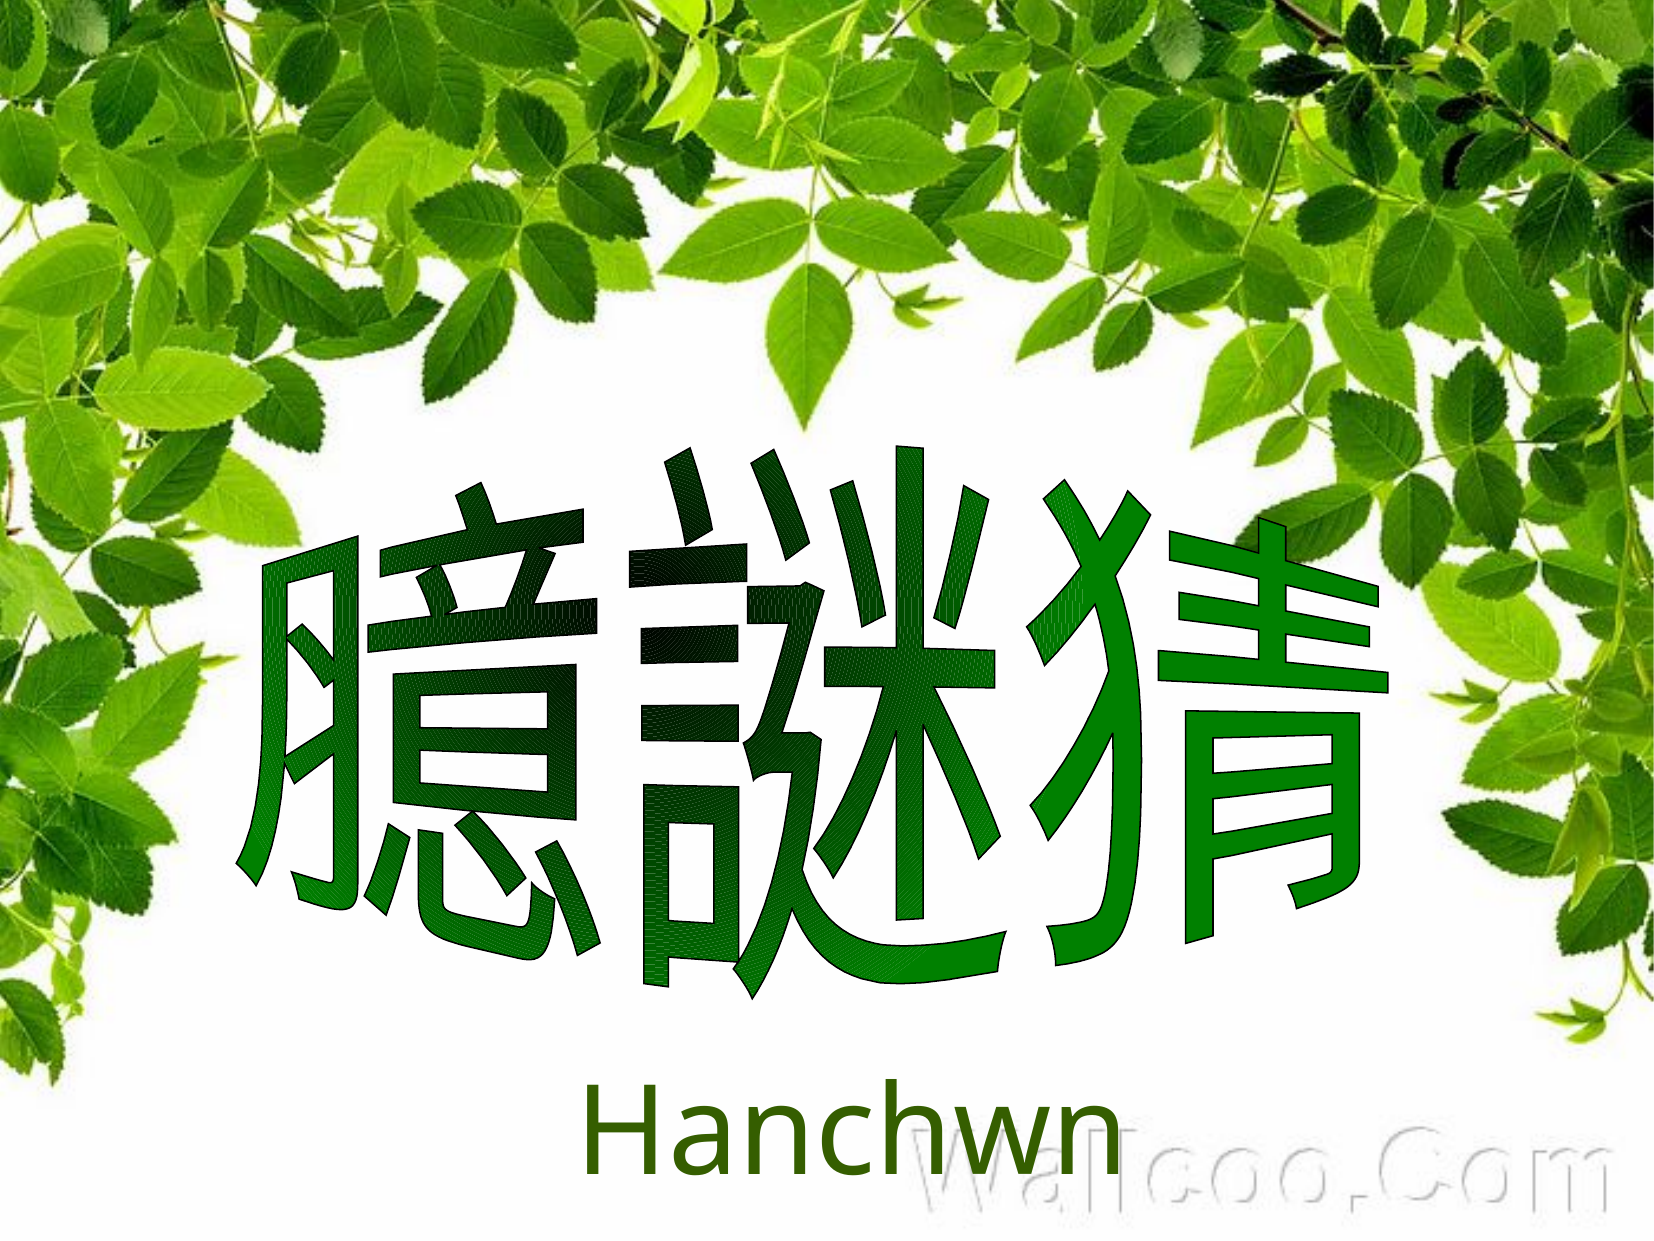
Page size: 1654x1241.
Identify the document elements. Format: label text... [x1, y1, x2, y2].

text_box 臆謎猜 [813, 446, 1001, 921]
text_box 臆謎猜 [418, 829, 555, 960]
text_box 臆謎猜 [1185, 710, 1360, 944]
text_box 臆謎猜 [393, 664, 576, 896]
text_box 臆謎猜 [629, 544, 747, 588]
text_box 臆謎猜 [236, 536, 358, 910]
text_box Hanchwn 2010.5.14 [561, 1033, 1418, 1202]
text_box 臆謎猜 [664, 447, 713, 546]
picture [0, 0, 1654, 1241]
text_box 臆謎猜 [368, 482, 597, 653]
text_box 臆謎猜 [933, 485, 989, 629]
text_box 臆謎猜 [535, 840, 601, 956]
text_box 臆謎猜 [643, 582, 1006, 999]
text_box 臆謎猜 [830, 480, 886, 627]
text_box 臆謎猜 [641, 705, 739, 742]
text_box 臆謎猜 [751, 449, 810, 561]
text_box 臆謎猜 [364, 823, 410, 916]
text_box 臆謎猜 [1158, 517, 1388, 693]
text_box 臆謎猜 [641, 625, 738, 664]
text_box 臆謎猜 [1026, 479, 1151, 966]
